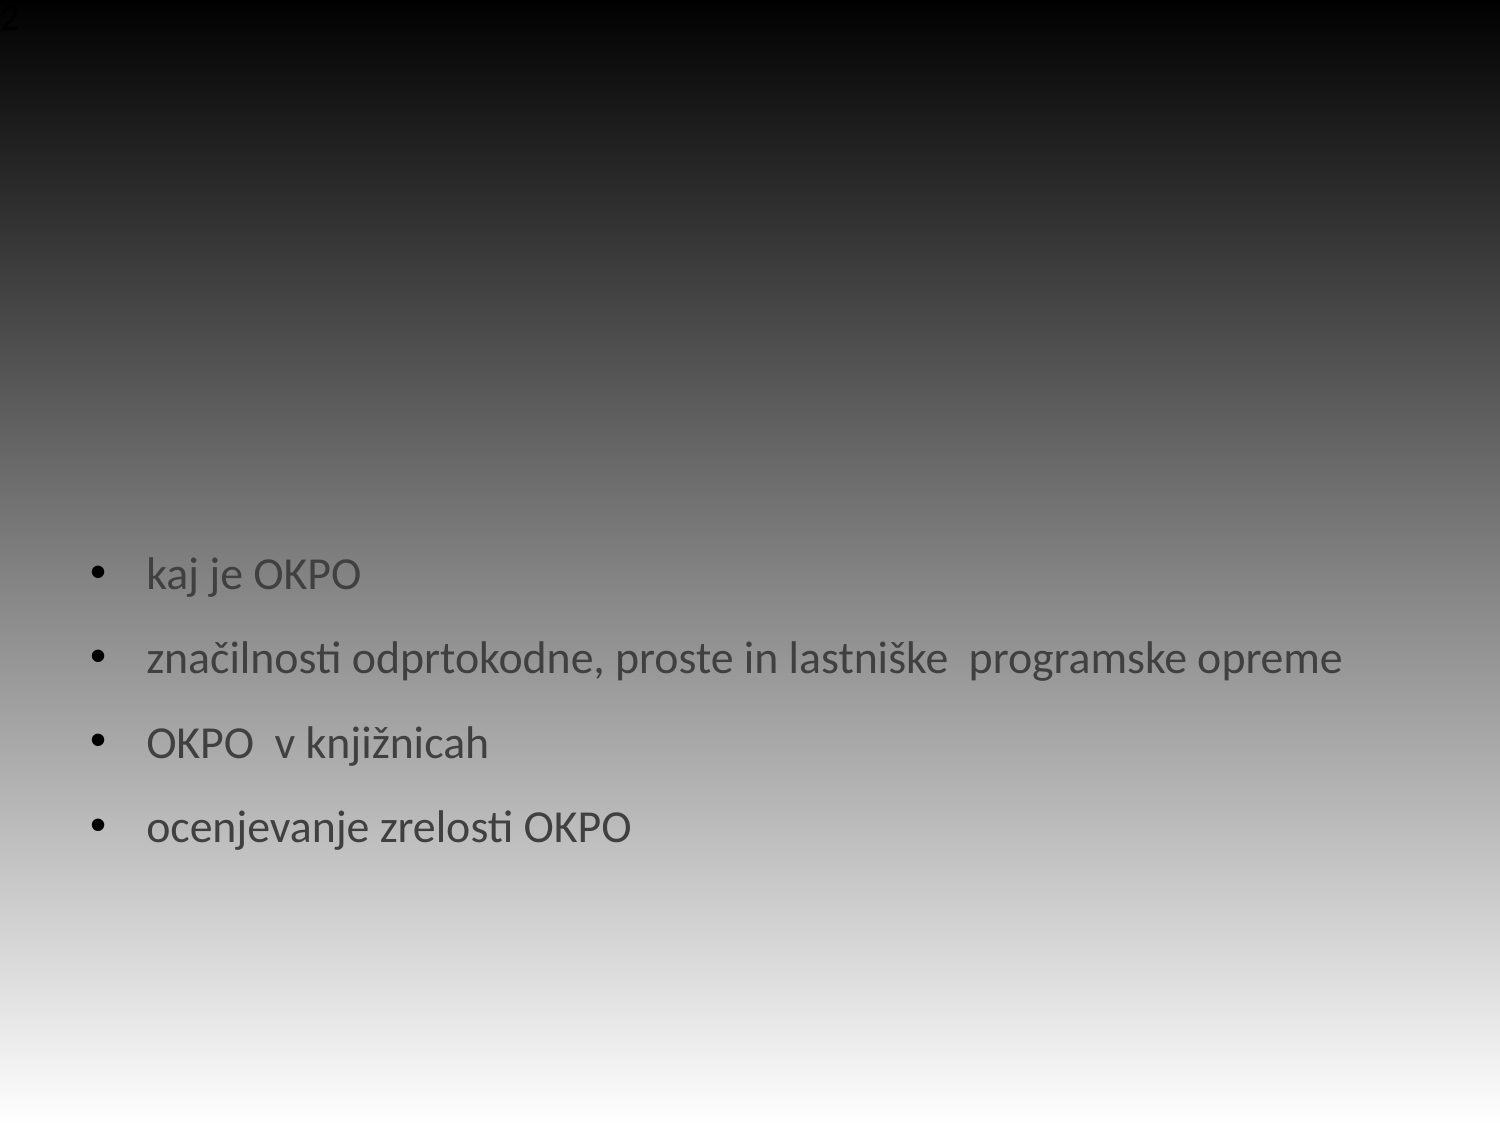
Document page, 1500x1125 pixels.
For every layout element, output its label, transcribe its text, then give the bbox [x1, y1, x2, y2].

list kaj je OKPO značilnosti odprtokodne, proste in lastniške programske opreme OKPO v knjižnicah ocenjevanje zrelosti OKPO [75, 262, 1425, 1005]
title [75, 0, 1425, 262]
